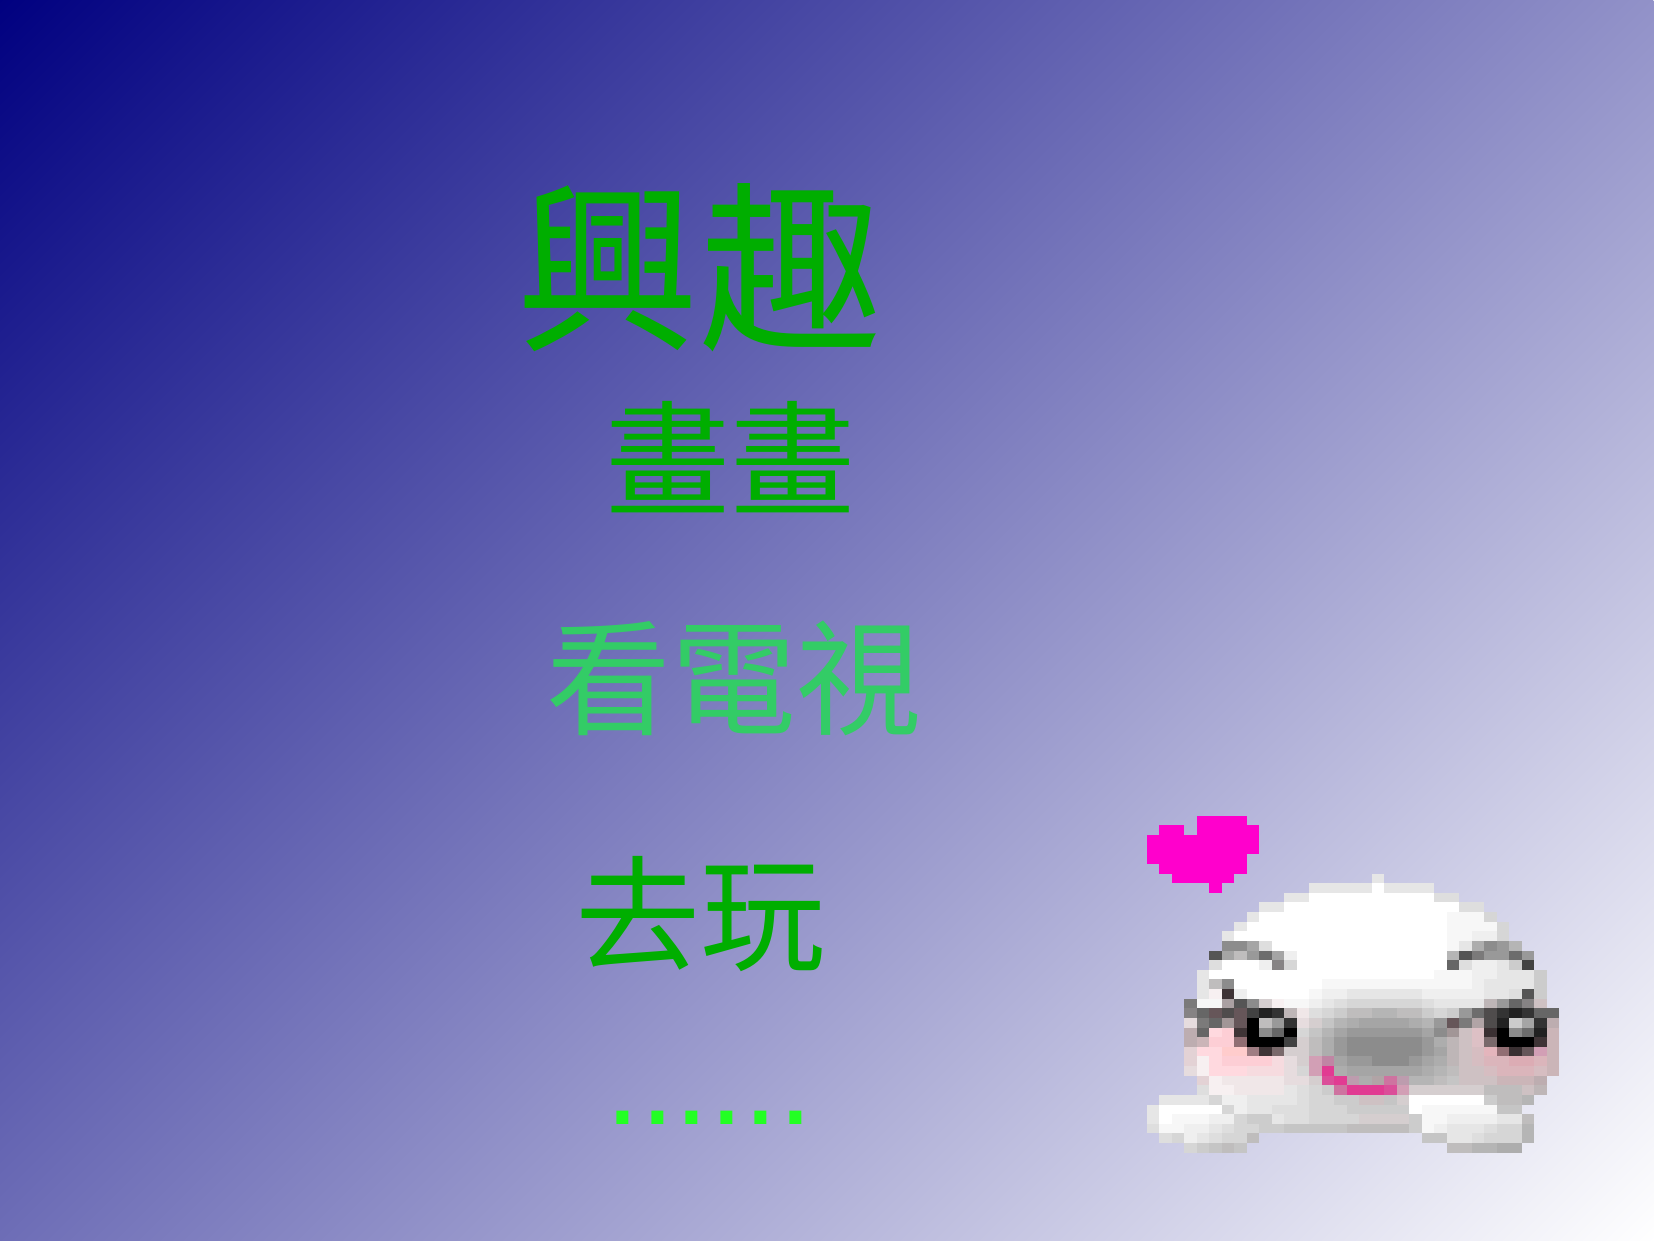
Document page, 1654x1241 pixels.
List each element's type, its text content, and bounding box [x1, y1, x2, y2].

text_box ...... [590, 1003, 1122, 1159]
text_box 興趣 [501, 118, 1565, 353]
picture [1122, 797, 1622, 1182]
text_box 畫畫 [590, 354, 1447, 520]
text_box 看電視 [531, 573, 1211, 739]
text_box 去玩 [561, 809, 1122, 975]
